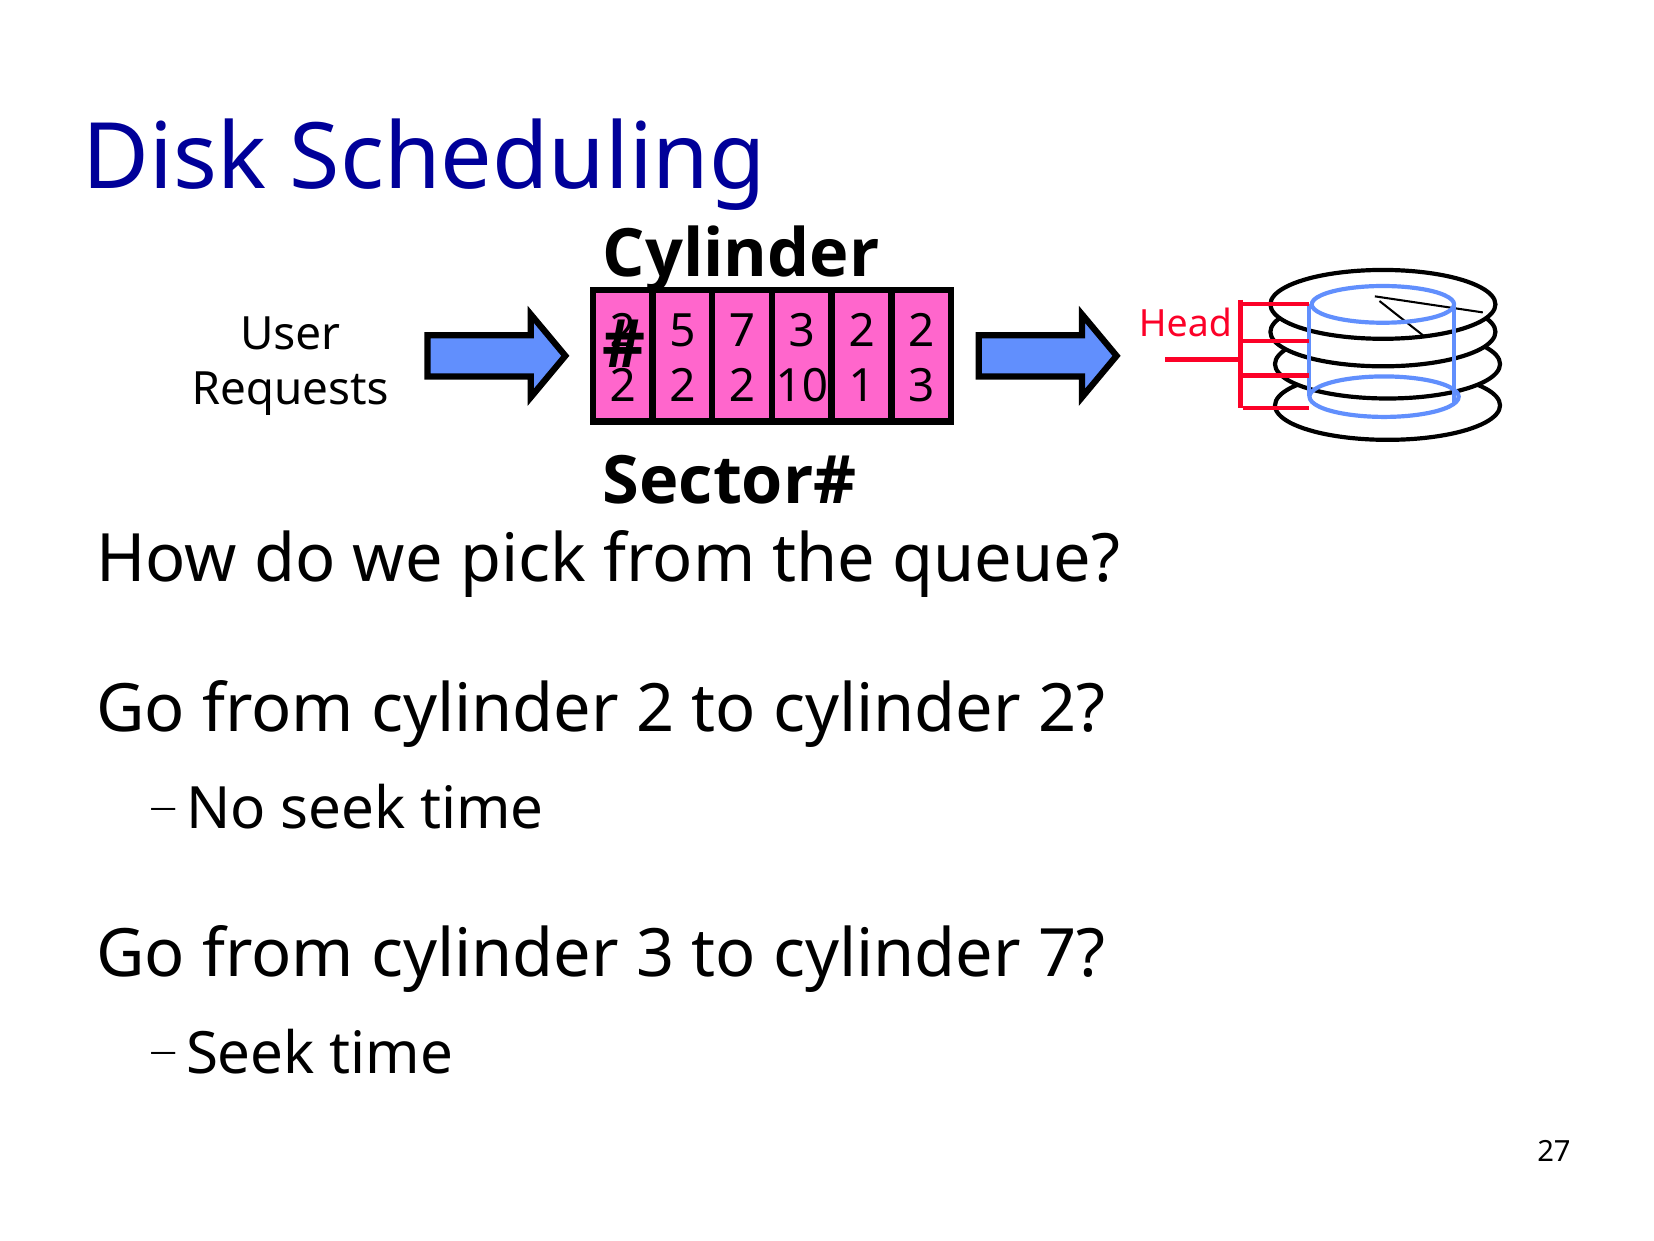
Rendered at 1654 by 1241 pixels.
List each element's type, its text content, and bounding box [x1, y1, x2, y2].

text_box 2 2 [592, 364, 653, 421]
text_box [1312, 379, 1452, 414]
text_box [1315, 289, 1451, 320]
title Disk Scheduling [82, 49, 1571, 257]
text_box Cylinder# [585, 195, 931, 364]
text_box [1311, 310, 1452, 388]
text_box 3 10 [772, 364, 832, 421]
text_box 2 3 [892, 290, 952, 422]
text_box [441, 314, 566, 398]
text_box 5 2 [653, 364, 713, 421]
text_box [1270, 306, 1307, 339]
text_box [978, 314, 1117, 398]
text_box User Requests [139, 296, 441, 421]
text_box 2 1 [832, 364, 892, 421]
text_box 7 2 [713, 364, 772, 421]
list How do we pick from the queue? Go from cylinder 2 to cylinder 2? No seek time Go from cylinder 3 to cylinder 7? Seek time [60, 510, 1571, 1096]
text_box [1270, 269, 1501, 440]
text_box Sector# [585, 421, 931, 590]
text_box Head [1128, 301, 1238, 348]
text_box [1275, 343, 1307, 373]
